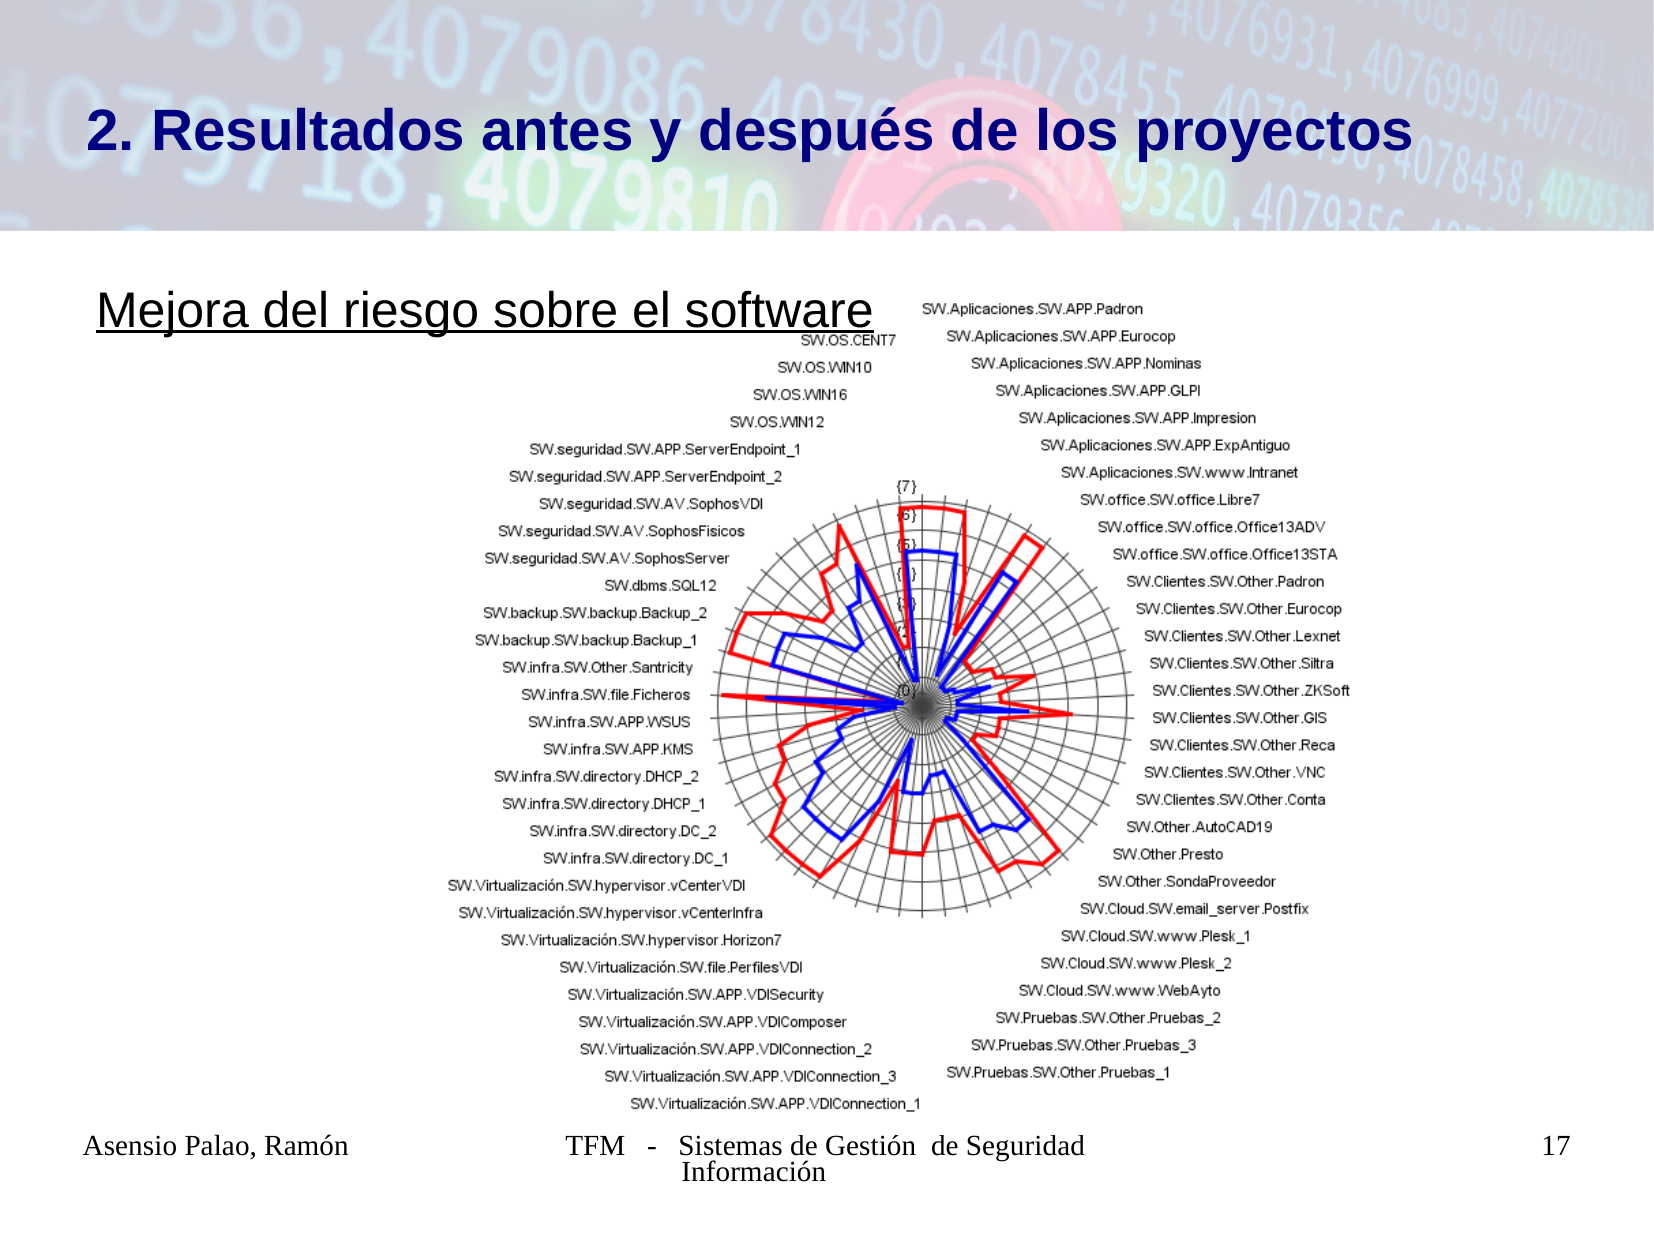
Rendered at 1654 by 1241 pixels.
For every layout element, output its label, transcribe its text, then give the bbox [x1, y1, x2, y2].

text_box Mejora del riesgo sobre el software [81, 274, 1606, 1241]
picture [0, 0, 1654, 1241]
text_box 2. Resultados antes y después de los proyectos [71, 90, 1654, 226]
